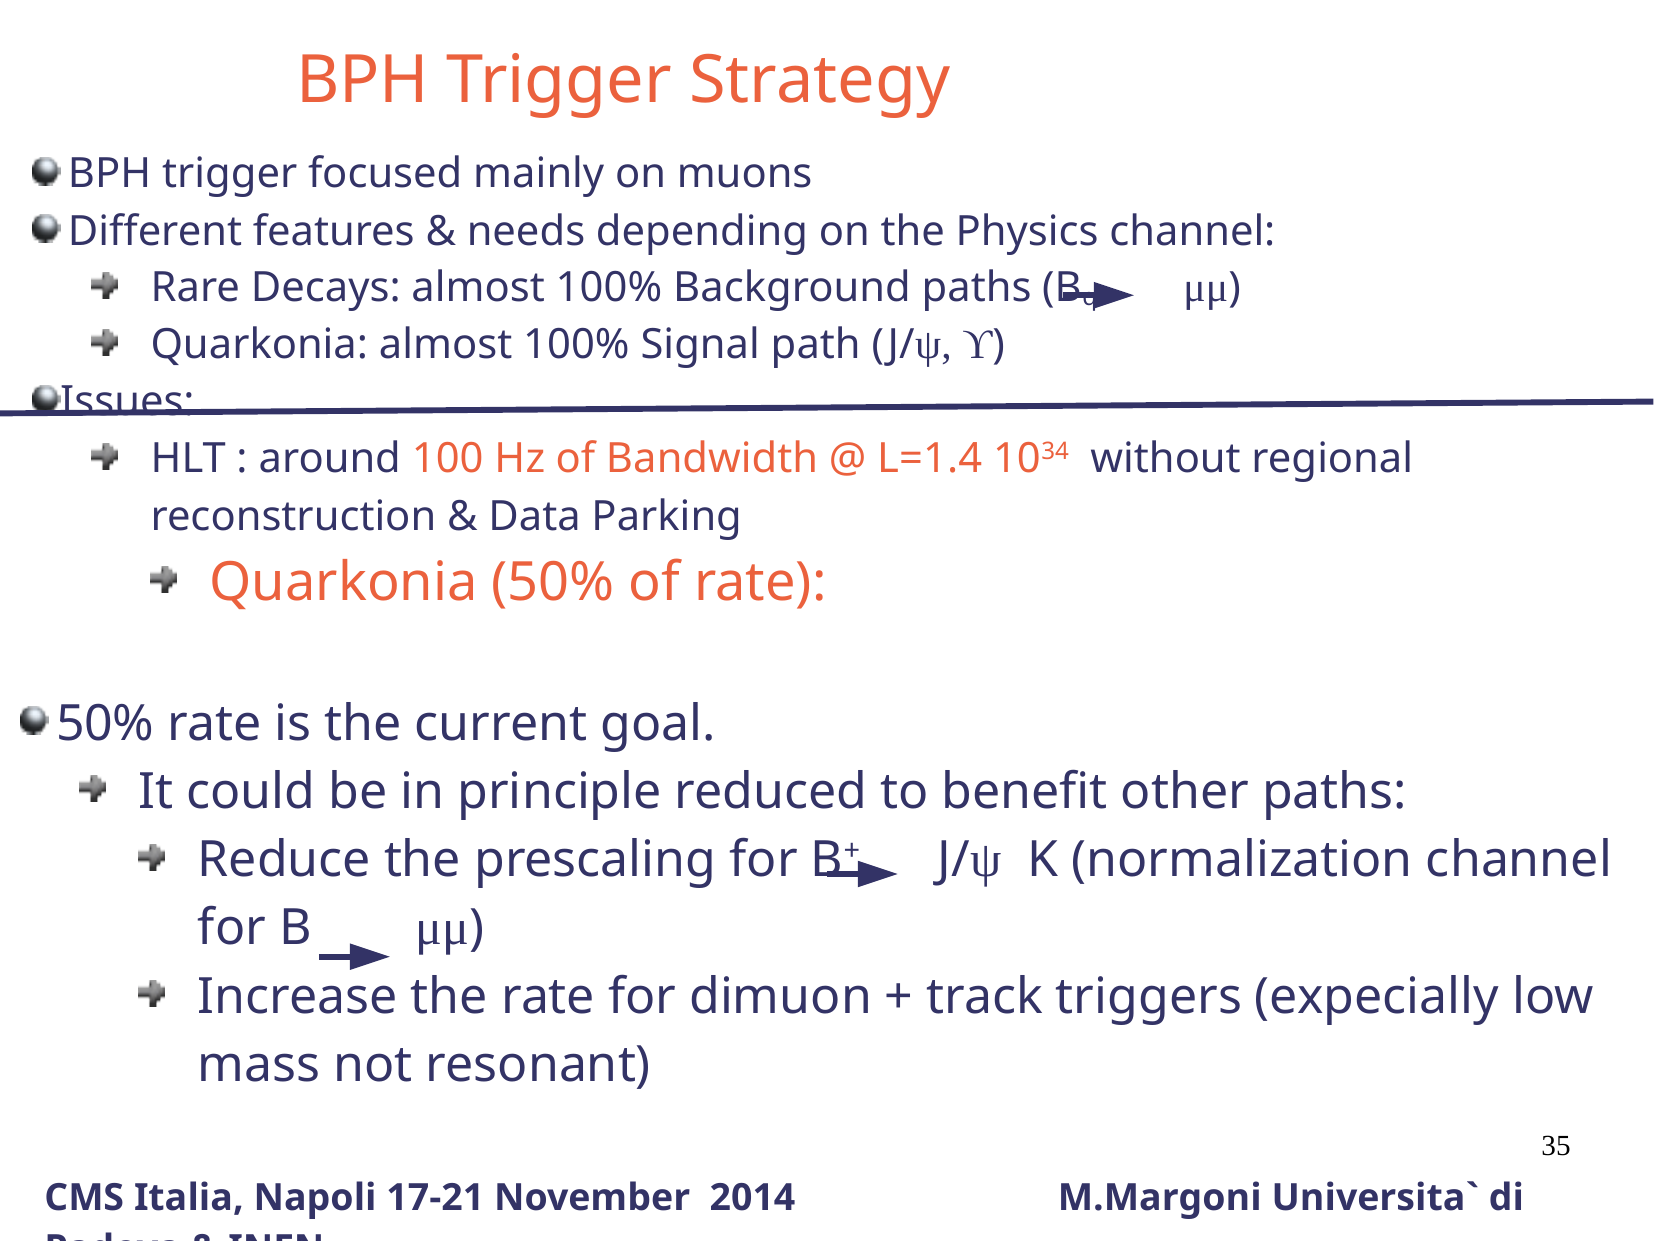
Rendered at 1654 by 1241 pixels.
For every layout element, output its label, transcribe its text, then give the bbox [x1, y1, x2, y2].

text_box 50% rate is the current goal. It could be in principle reduced to benefit other paths: Reduce the prescaling for B+ J/ψ K (normalization channel for B μμ) Increase the rate for dimuon + track triggers (expecially low mass not resonant) [5, 679, 1630, 1236]
text_box BPH Trigger Strategy [17, 23, 1654, 139]
text_box BPH trigger focused mainly on muons Different features & needs depending on the Physics channel: Rare Decays: almost 100% Background paths (Bq μμ) Quarkonia: almost 100% Signal path (J/ψ, ϒ) Issues: HLT : around 100 Hz of Bandwidth @ L=1.4 1034 without regional reconstruction & Data Parking Quarkonia (50% of rate): [17, 135, 1630, 410]
text_box BPH trigger focused mainly on muons Different features & needs depending on the Physics channel: Rare Decays: almost 100% Background paths (Bq μμ) Quarkonia: almost 100% Signal path (J/ψ, ϒ) Issues: HLT : around 100 Hz of Bandwidth @ L=1.4 1034 without regional reconstruction & Data Parking Quarkonia (50% of rate): [17, 405, 1630, 679]
